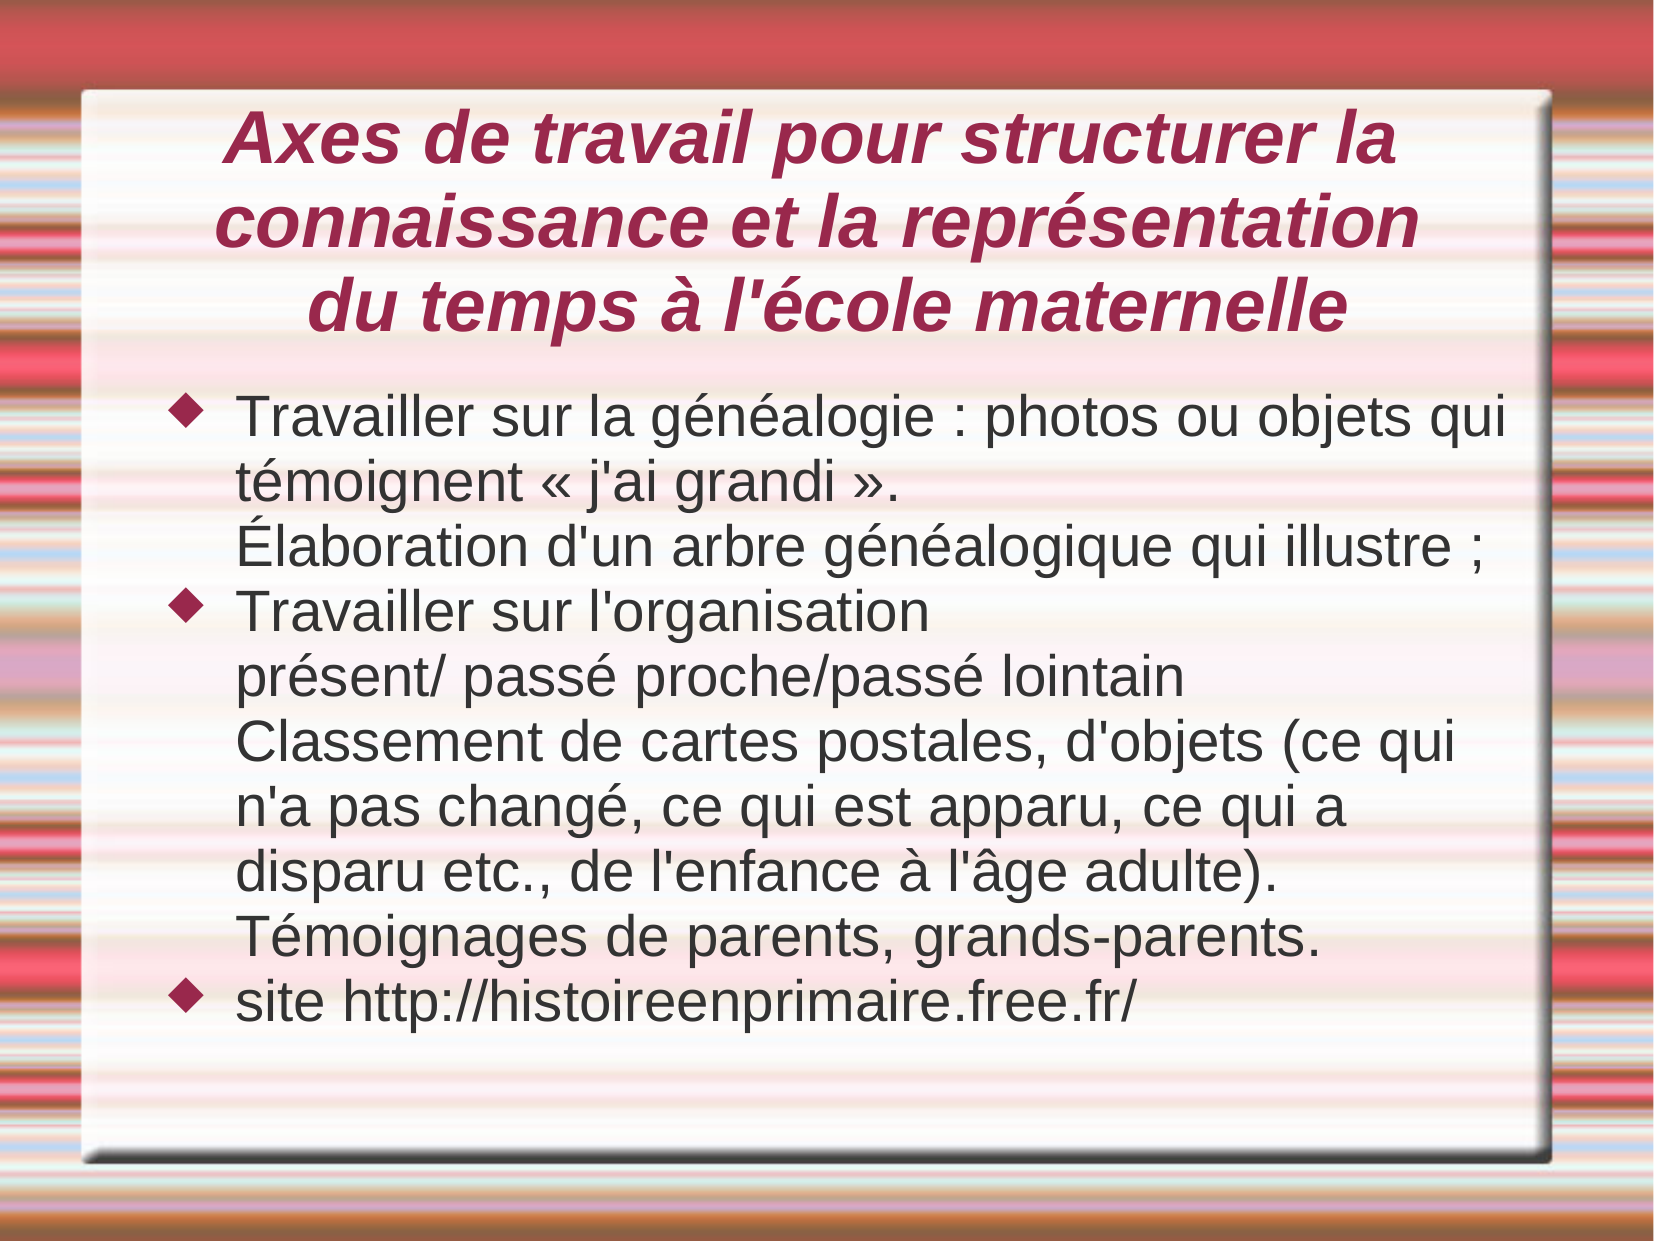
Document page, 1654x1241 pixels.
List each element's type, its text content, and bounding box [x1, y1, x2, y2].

picture [0, 0, 1654, 1241]
title Axes de travail pour structurer la connaissance et la représentation du temps à l'école maternelle [88, 95, 1534, 348]
list Travailler sur la généalogie : photos ou objets qui témoignent « j'ai grandi ». Élaboration d'un arbre généalogique qui illustre ; Travailler sur l'organisation présent/ passé proche/passé lointain Classement de cartes postales, d'objets (ce qui n'a pas changé, ce qui est apparu, ce qui a disparu etc., de l'enfance à l'âge adulte). Témoignages de parents, grands-parents. site http://histoireenprimaire.free.fr/ [152, 383, 1534, 1127]
